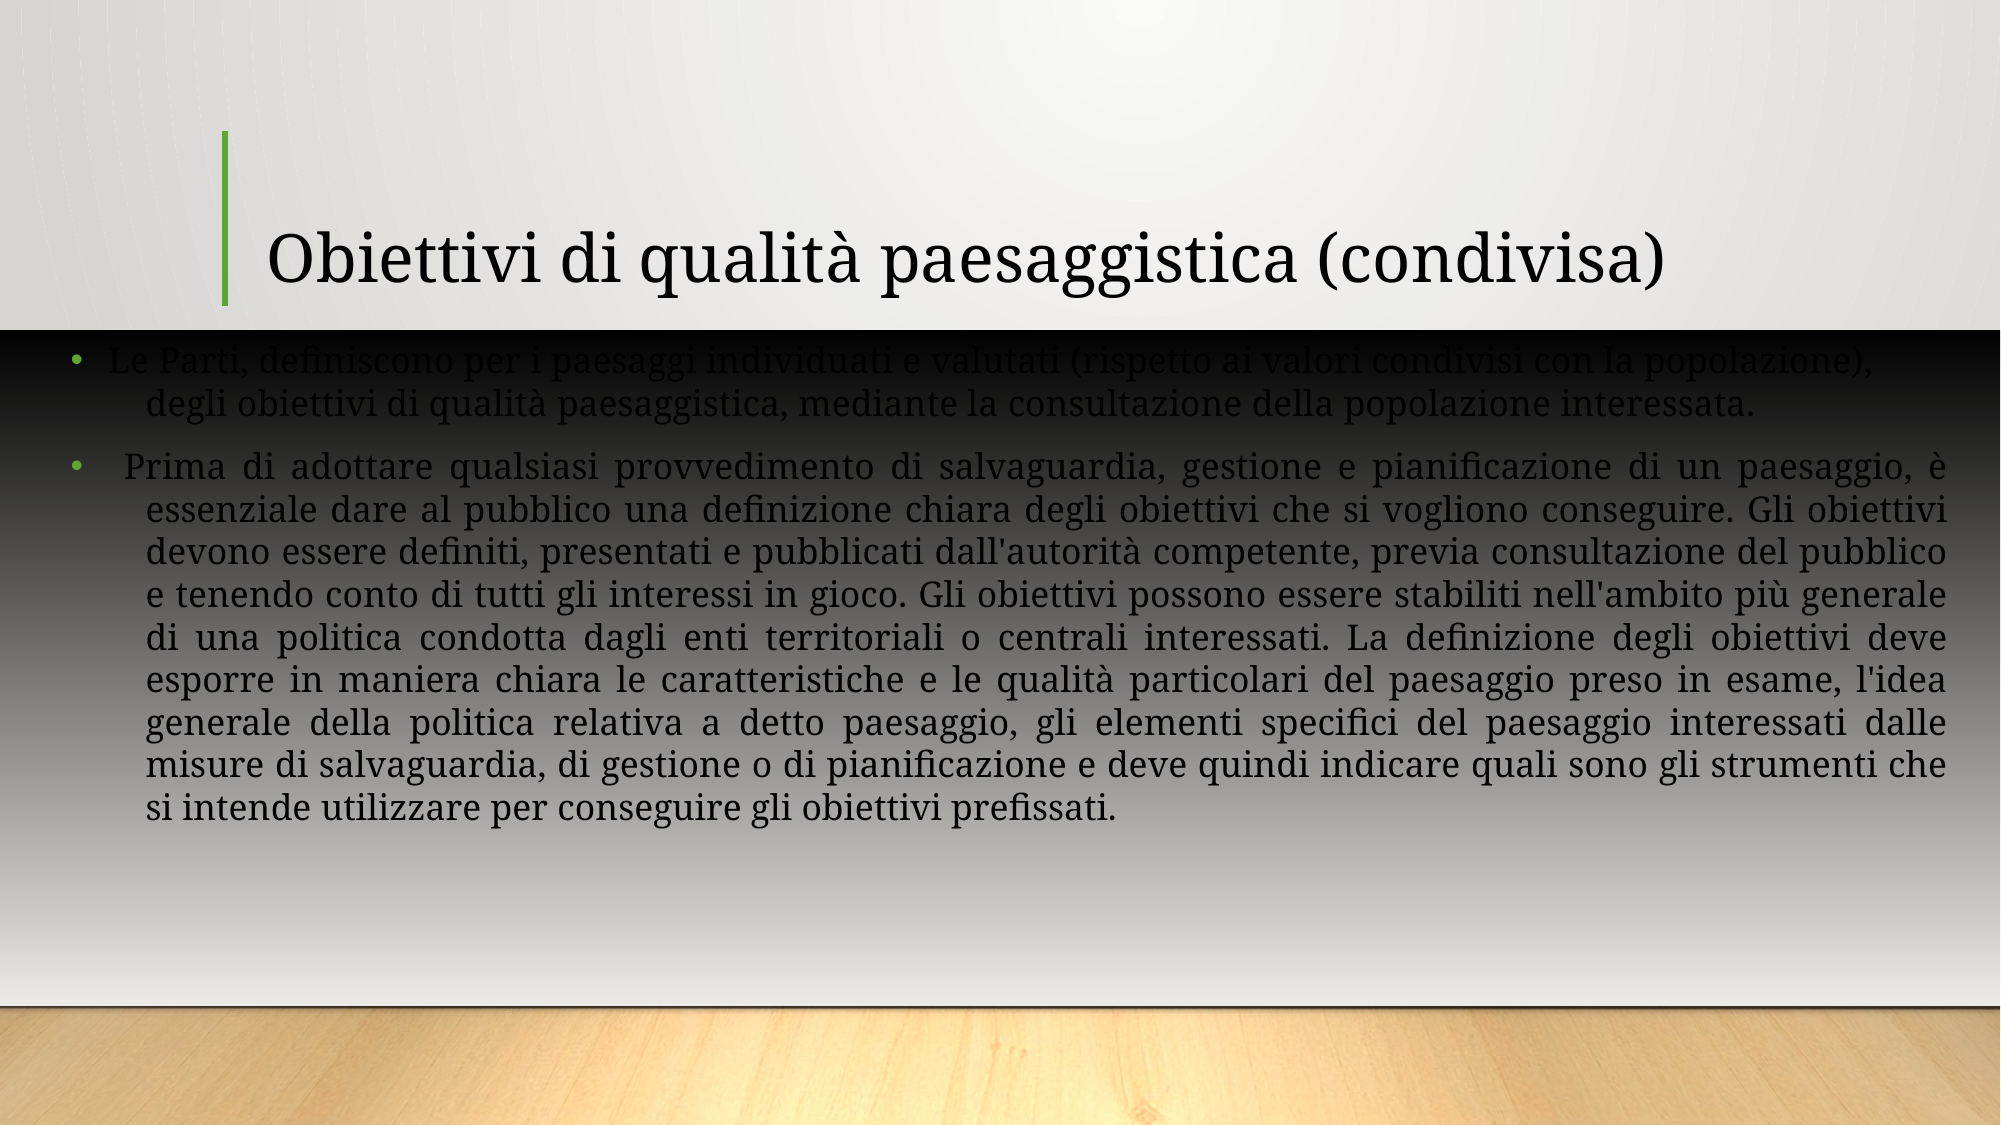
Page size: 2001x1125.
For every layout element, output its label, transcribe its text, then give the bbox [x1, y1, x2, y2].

title Obiettivi di qualità paesaggistica (condivisa) [251, 131, 1814, 305]
list Le Parti, definiscono per i paesaggi individuati e valutati (rispetto ai valori condivisi con la popolazione), degli obiettivi di qualità paesaggistica, mediante la consultazione della popolazione interessata. Prima di adottare qualsiasi provvedimento di salvaguardia, gestione e pianificazione di un paesaggio, è essenziale dare al pubblico una definizione chiara degli obiettivi che si vogliono conseguire. Gli obiettivi devono essere definiti, presentati e pubblicati dall'autorità competente, previa consultazione del pubblico e tenendo conto di tutti gli interessi in gioco. Gli obiettivi possono essere stabiliti nell'ambito più generale di una politica condotta dagli enti territoriali o centrali interessati. La definizione degli obiettivi deve esporre in maniera chiara le caratteristiche e le qualità particolari del paesaggio preso in esame, l'idea generale della politica relativa a detto paesaggio, gli elementi specifici del paesaggio interessati dalle misure di salvaguardia, di gestione o di pianificazione e deve quindi indicare quali sono gli strumenti che si intende utilizzare per conseguire gli obiettivi prefissati. [55, 330, 1968, 897]
